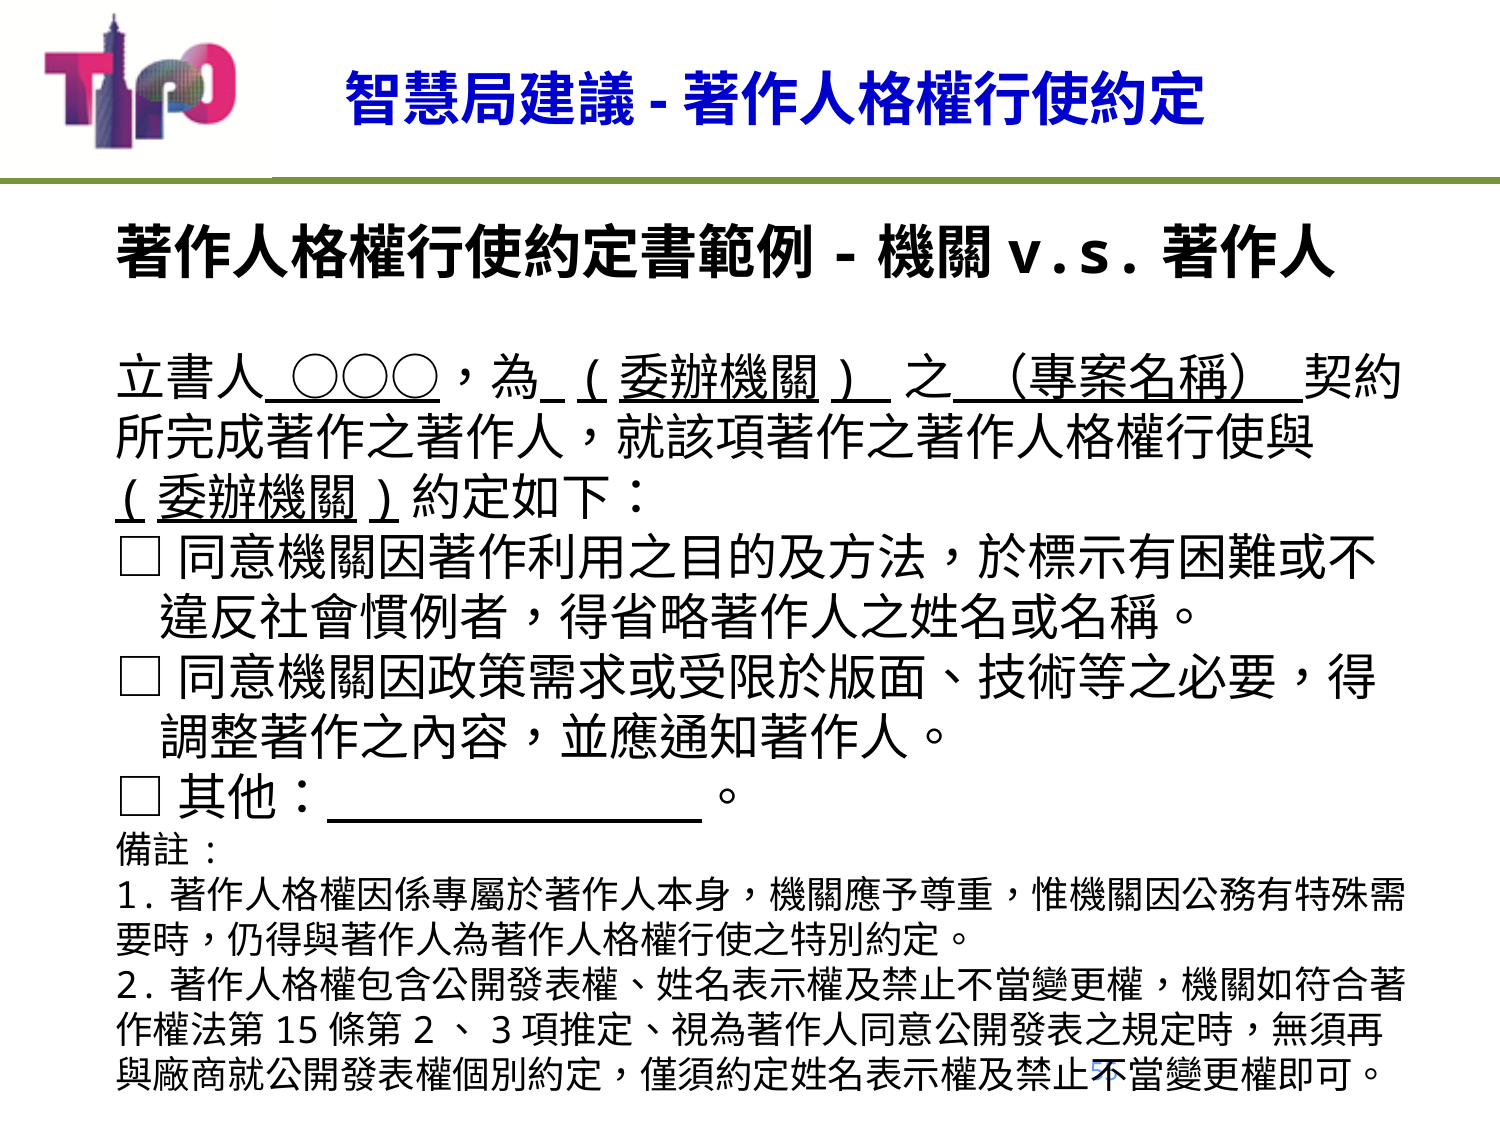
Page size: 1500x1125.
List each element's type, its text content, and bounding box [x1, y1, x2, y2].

title 智慧局建議-著作人格權行使約定 [100, 54, 1451, 188]
text_box 著作人格權行使約定書範例-機關v.s.著作人 立書人 ○○○，為 (委辦機關) 之 （專案名稱） 契約所完成著作之著作人，就該項著作之著作人格權行使與(委辦機關)約定如下： □同意機關因著作利用之目的及方法，於標示有困難或不違反社會慣例者，得省略著作人之姓名或名稱。 □同意機關因政策需求或受限於版面、技術等之必要，得調整著作之內容，並應通知著作人。 □其他： 。 備註: 1.著作人格權因係專屬於著作人本身，機關應予尊重，惟機關因公務有特殊需要時，仍得與著作人為著作人格權行使之特別約定。 2.著作人格權包含公開發表權、姓名表示權及禁止不當變更權，機關如符合著作權法第15條第2、3項推定、視為著作人同意公開發表之規定時，無須再與廠商就公開發表權個別約定，僅須約定姓名表示權及禁止不當變更權即可。 [100, 208, 1426, 1112]
